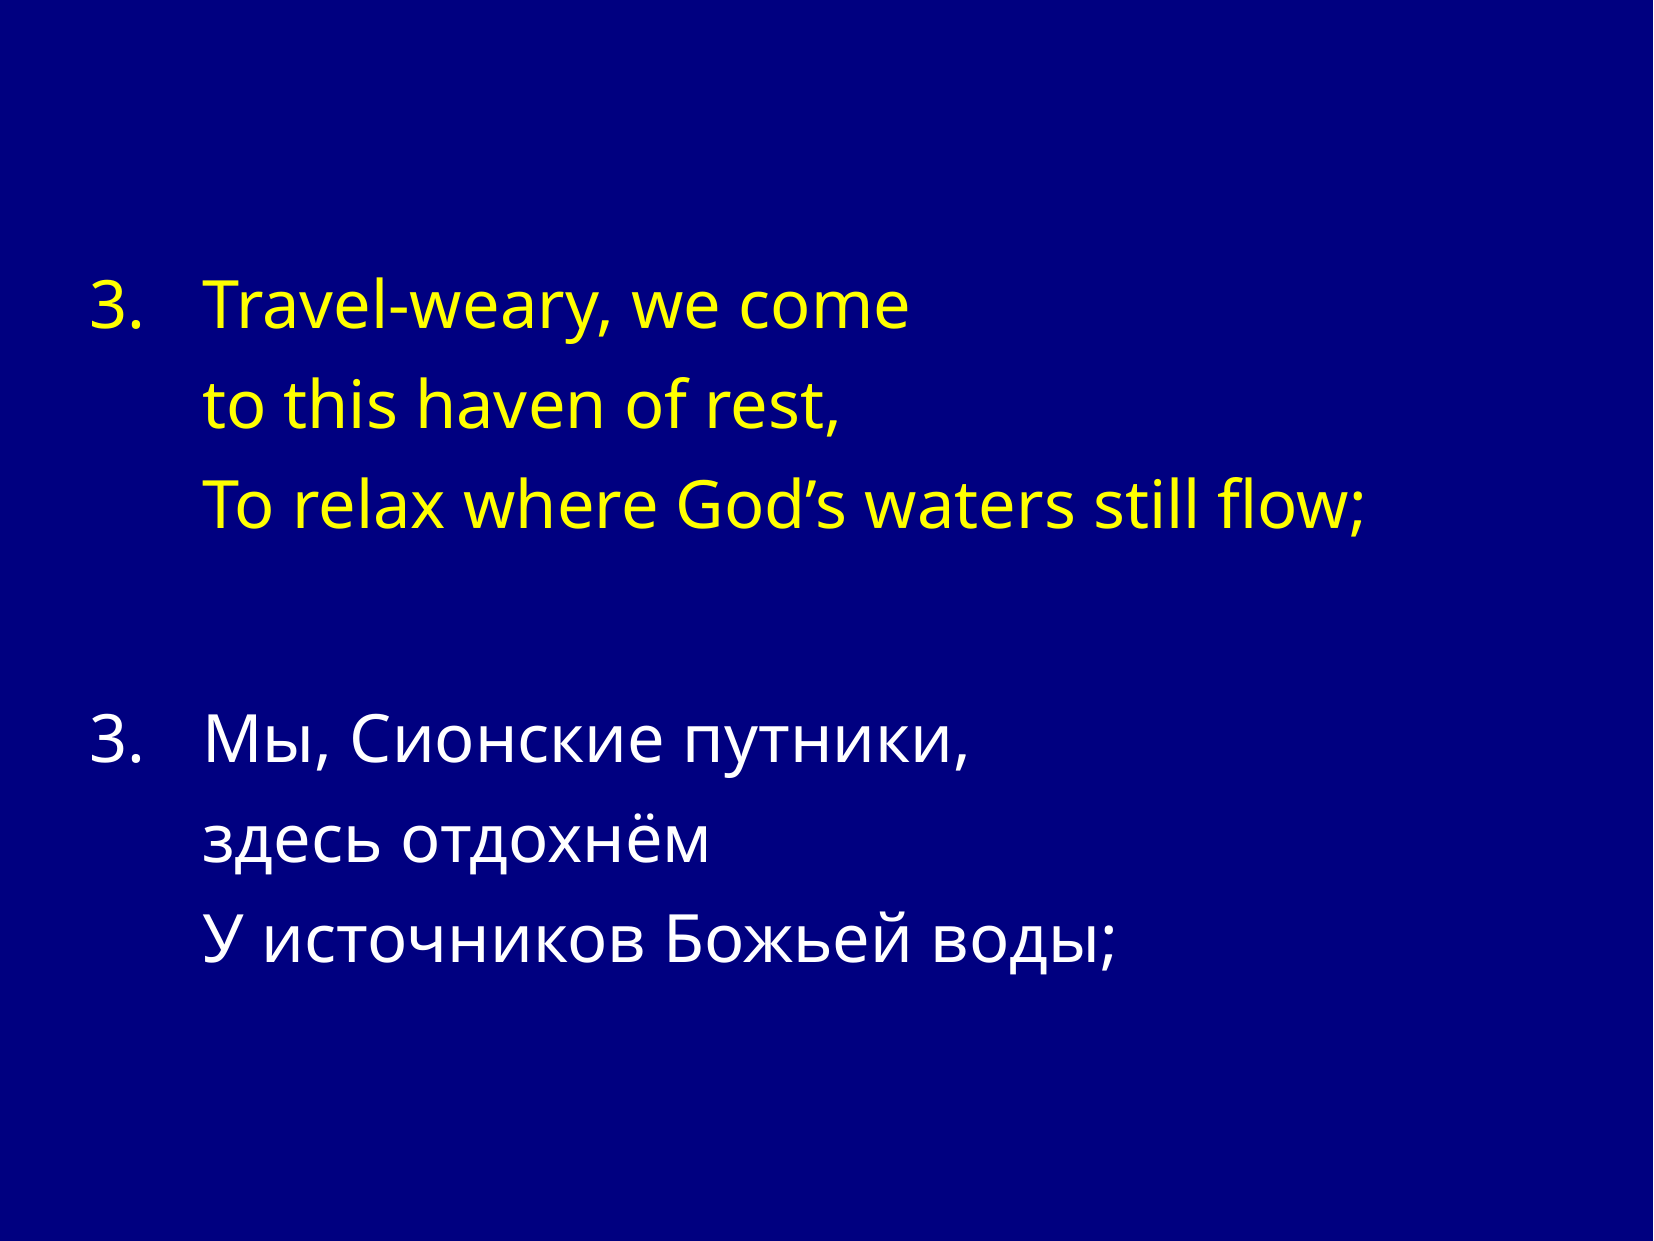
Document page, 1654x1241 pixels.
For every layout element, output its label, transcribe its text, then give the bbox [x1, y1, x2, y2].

text_box 3. Мы, Сионские путники, здесь отдохнём У источников Божьей воды; [75, 675, 1576, 1163]
text_box 3. Travel-weary, we come to this haven of rest, To relax where God’s waters still flow; [75, 150, 1576, 638]
